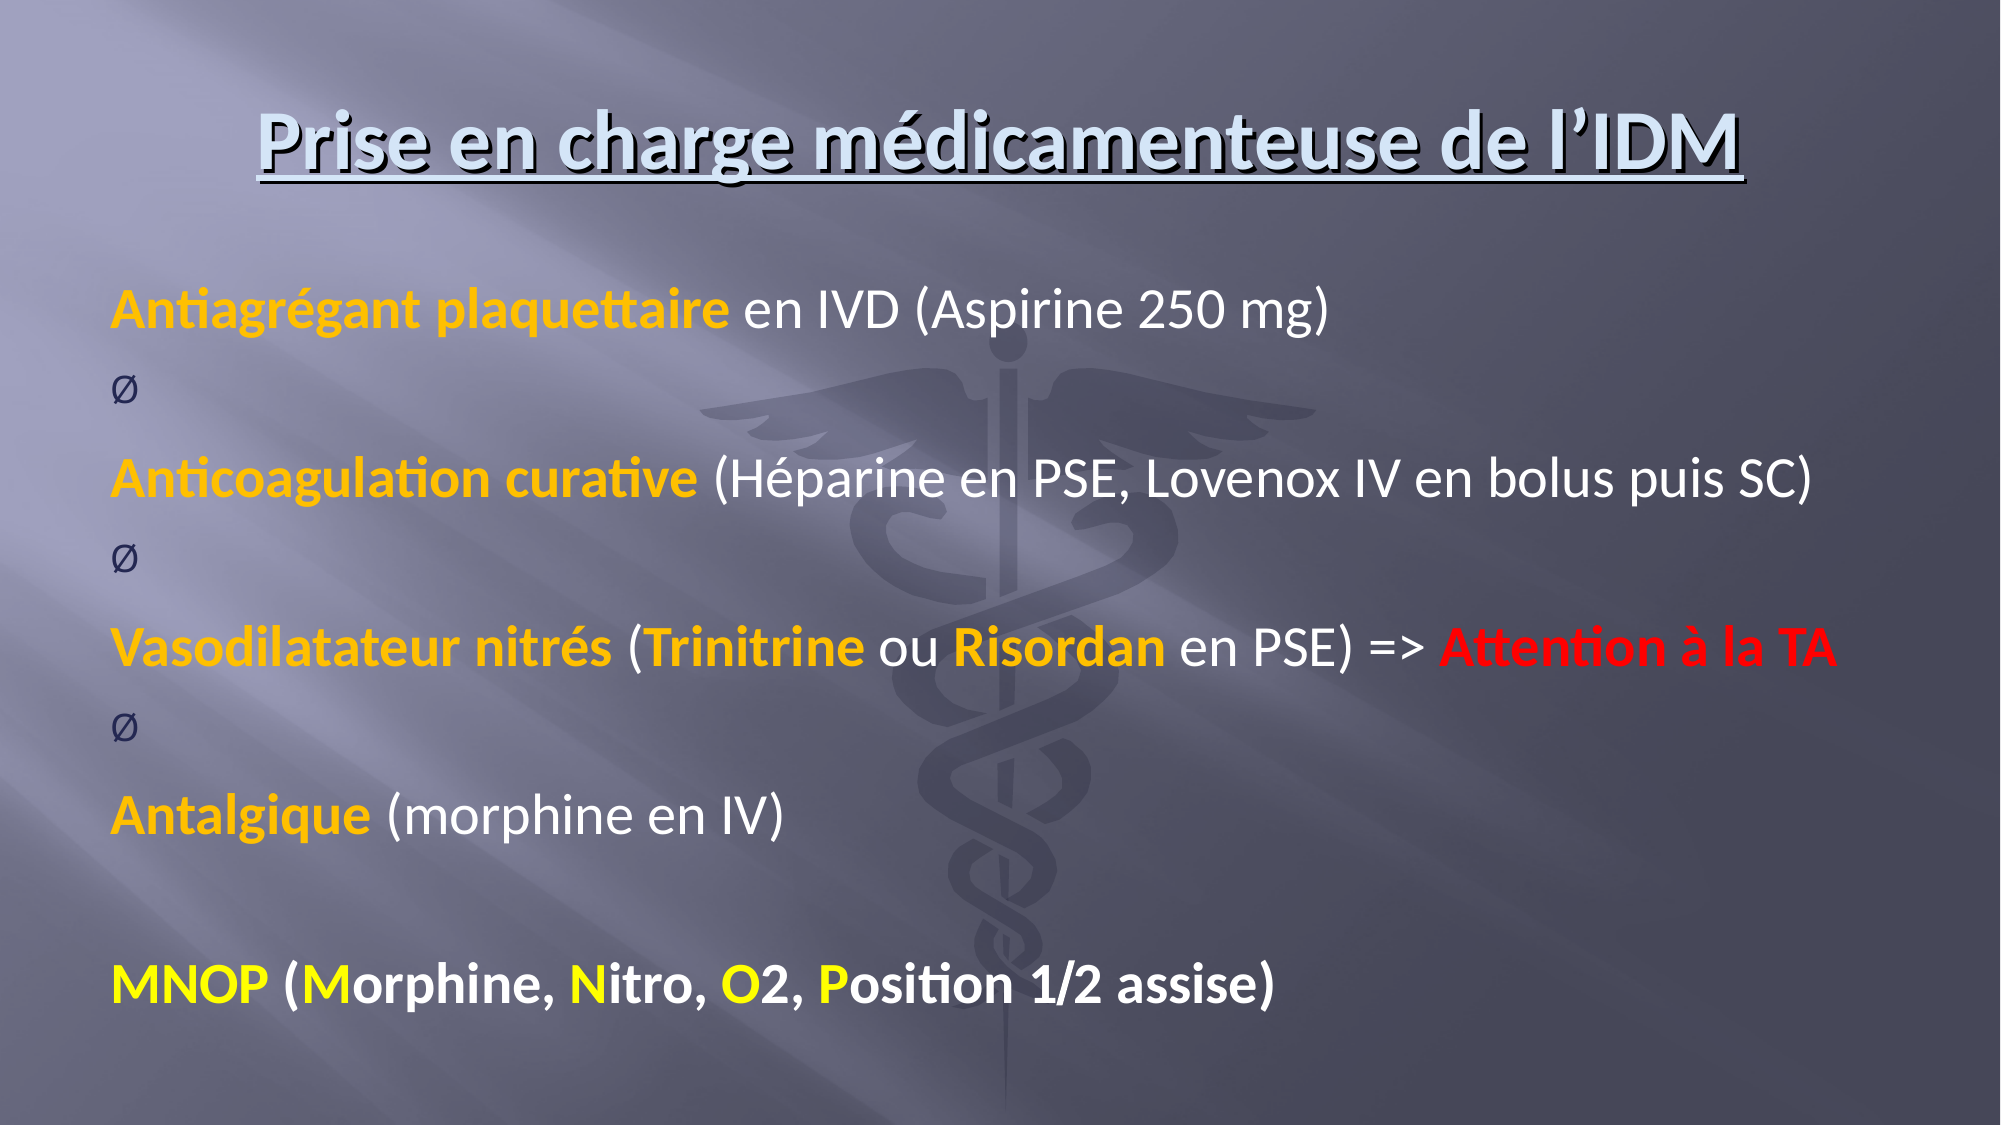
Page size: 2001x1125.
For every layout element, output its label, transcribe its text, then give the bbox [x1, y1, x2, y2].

title Prise en charge médicamenteuse de l’IDM [99, 41, 1900, 230]
list Antiagrégant plaquettaire en IVD (Aspirine 250 mg) Anticoagulation curative (Héparine en PSE, Lovenox IV en bolus puis SC) Vasodilatateur nitrés (Trinitrine ou Risordan en PSE) => Attention à la TA Antalgique (morphine en IV) MNOP (Morphine, Nitro, O2, Position 12 assise) [50, 262, 1925, 1036]
